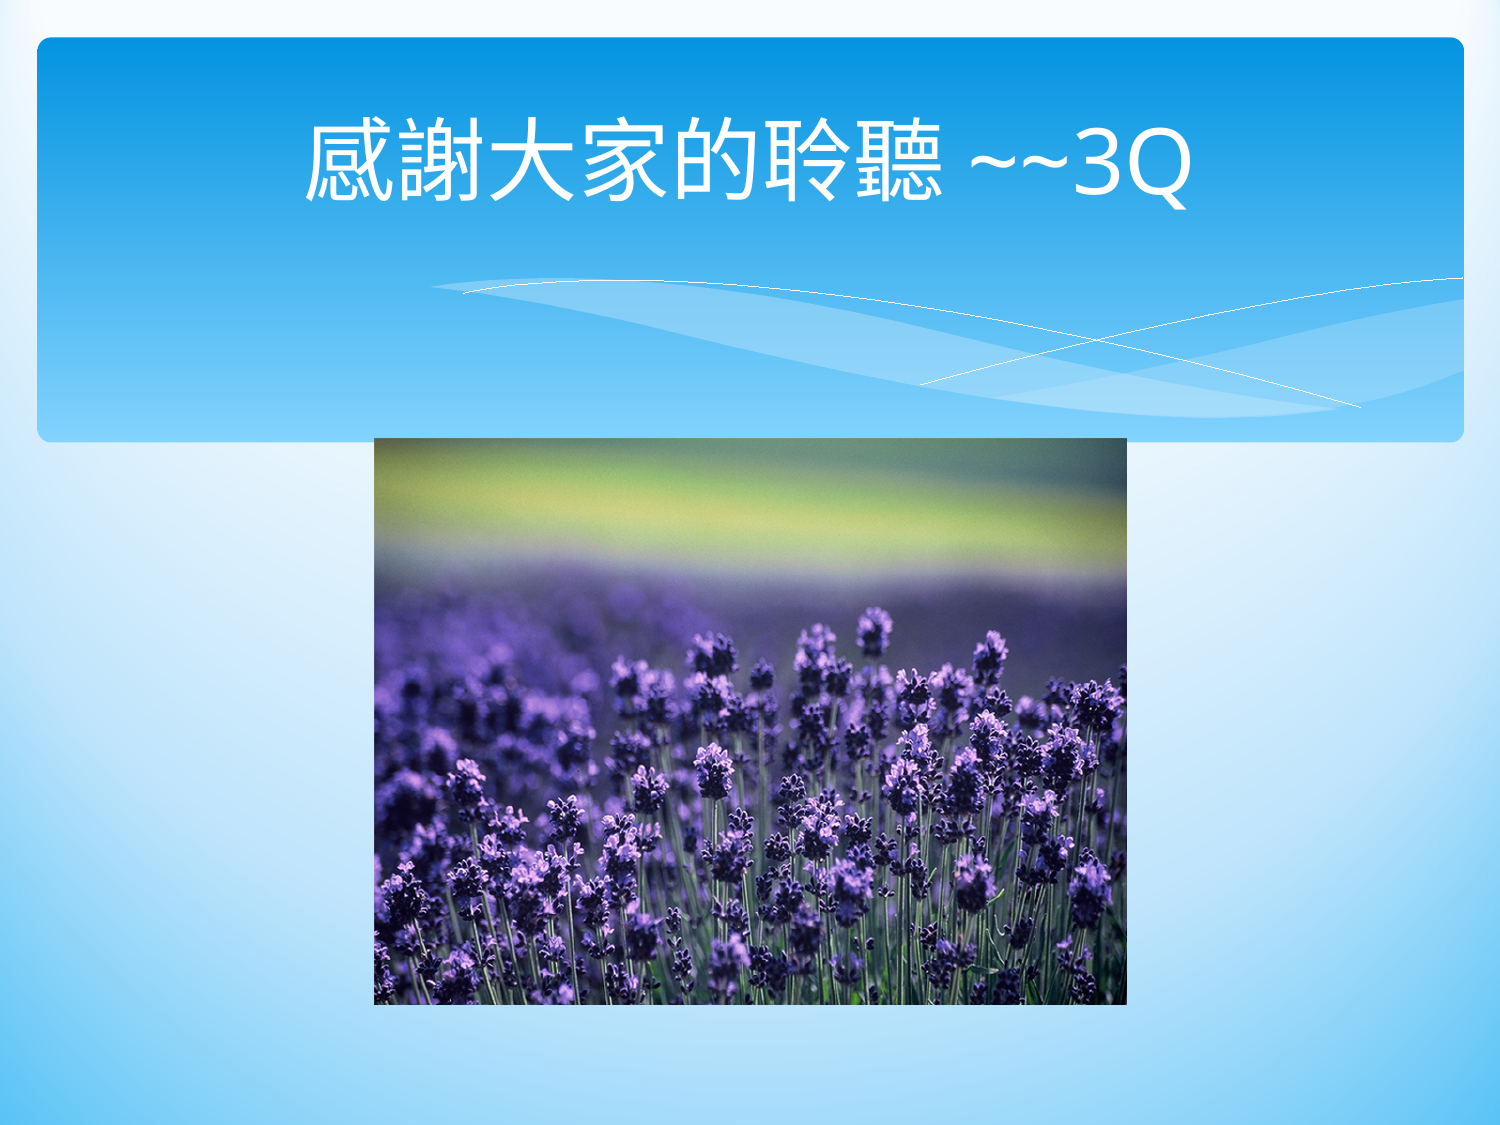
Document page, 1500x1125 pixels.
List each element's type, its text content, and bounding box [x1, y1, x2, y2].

title 感謝大家的聆聽~~3Q [75, 55, 1426, 261]
picture [0, 0, 1500, 1125]
